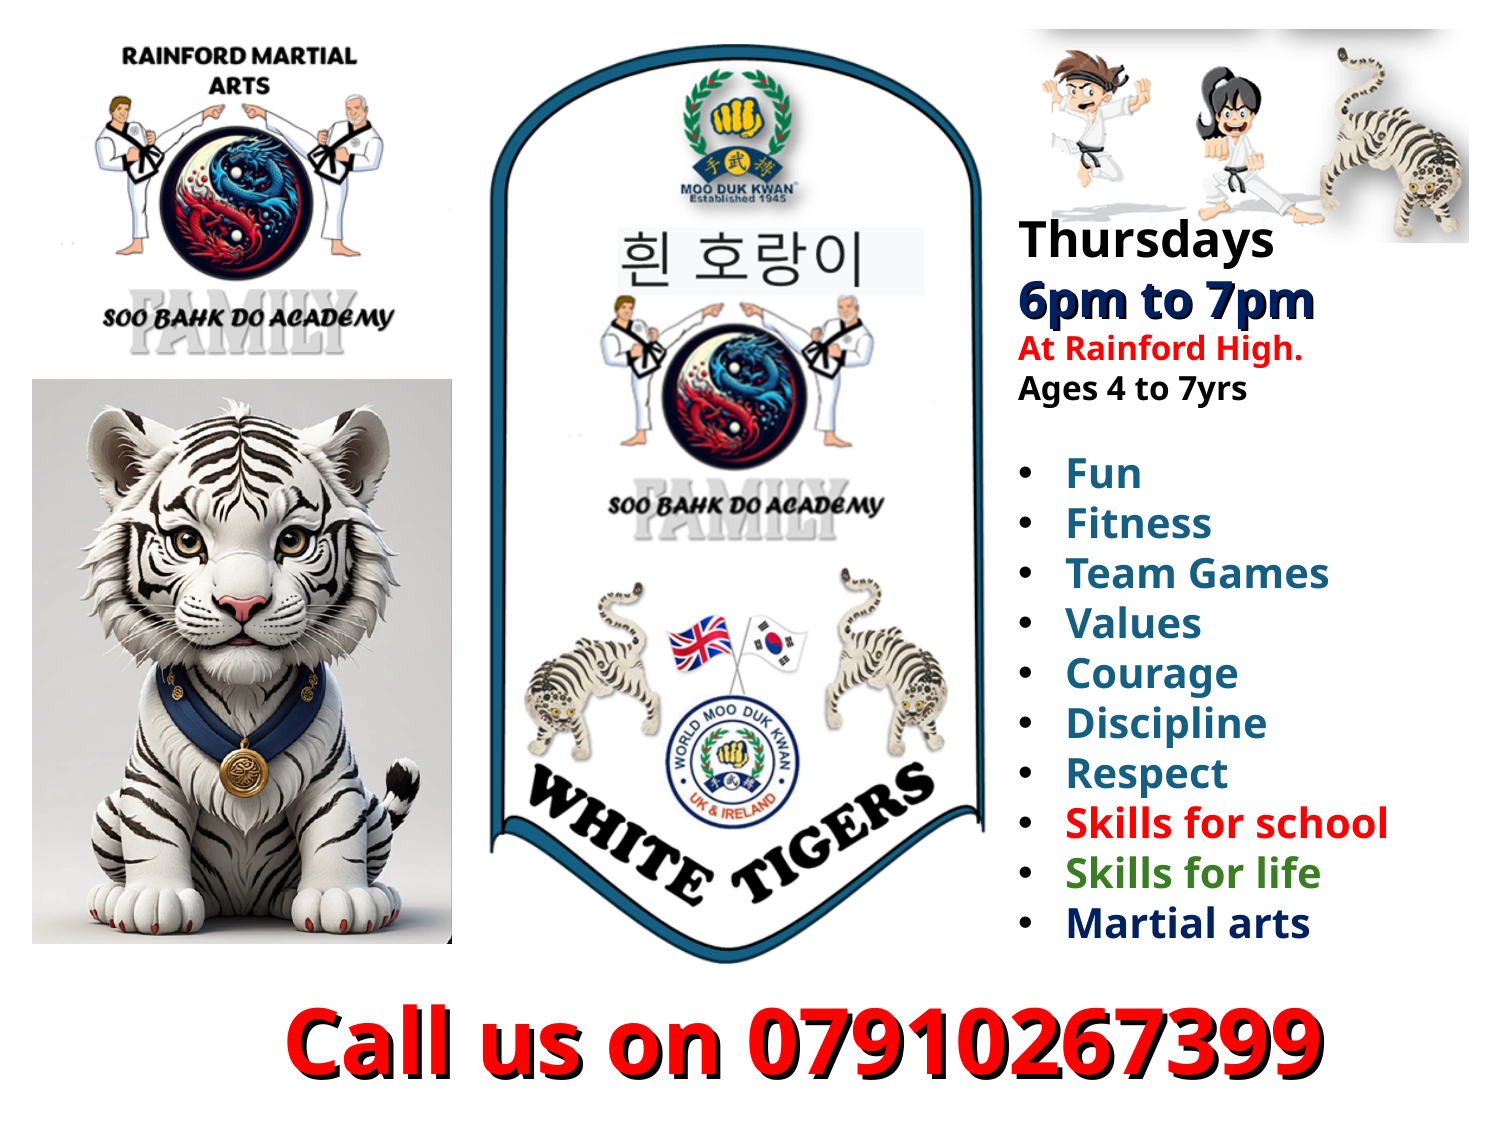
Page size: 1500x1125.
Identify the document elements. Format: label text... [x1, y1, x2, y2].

text_box Thursdays 6pm to 7pm At Rainford High. Ages 4 to 7yrs Fun Fitness Team Games Values Courage Discipline Respect Skills for school Skills for life Martial arts [1003, 199, 1463, 962]
title Call us on 07910267399 [128, 943, 1479, 1125]
picture [32, 379, 452, 944]
picture [9, 29, 1469, 970]
